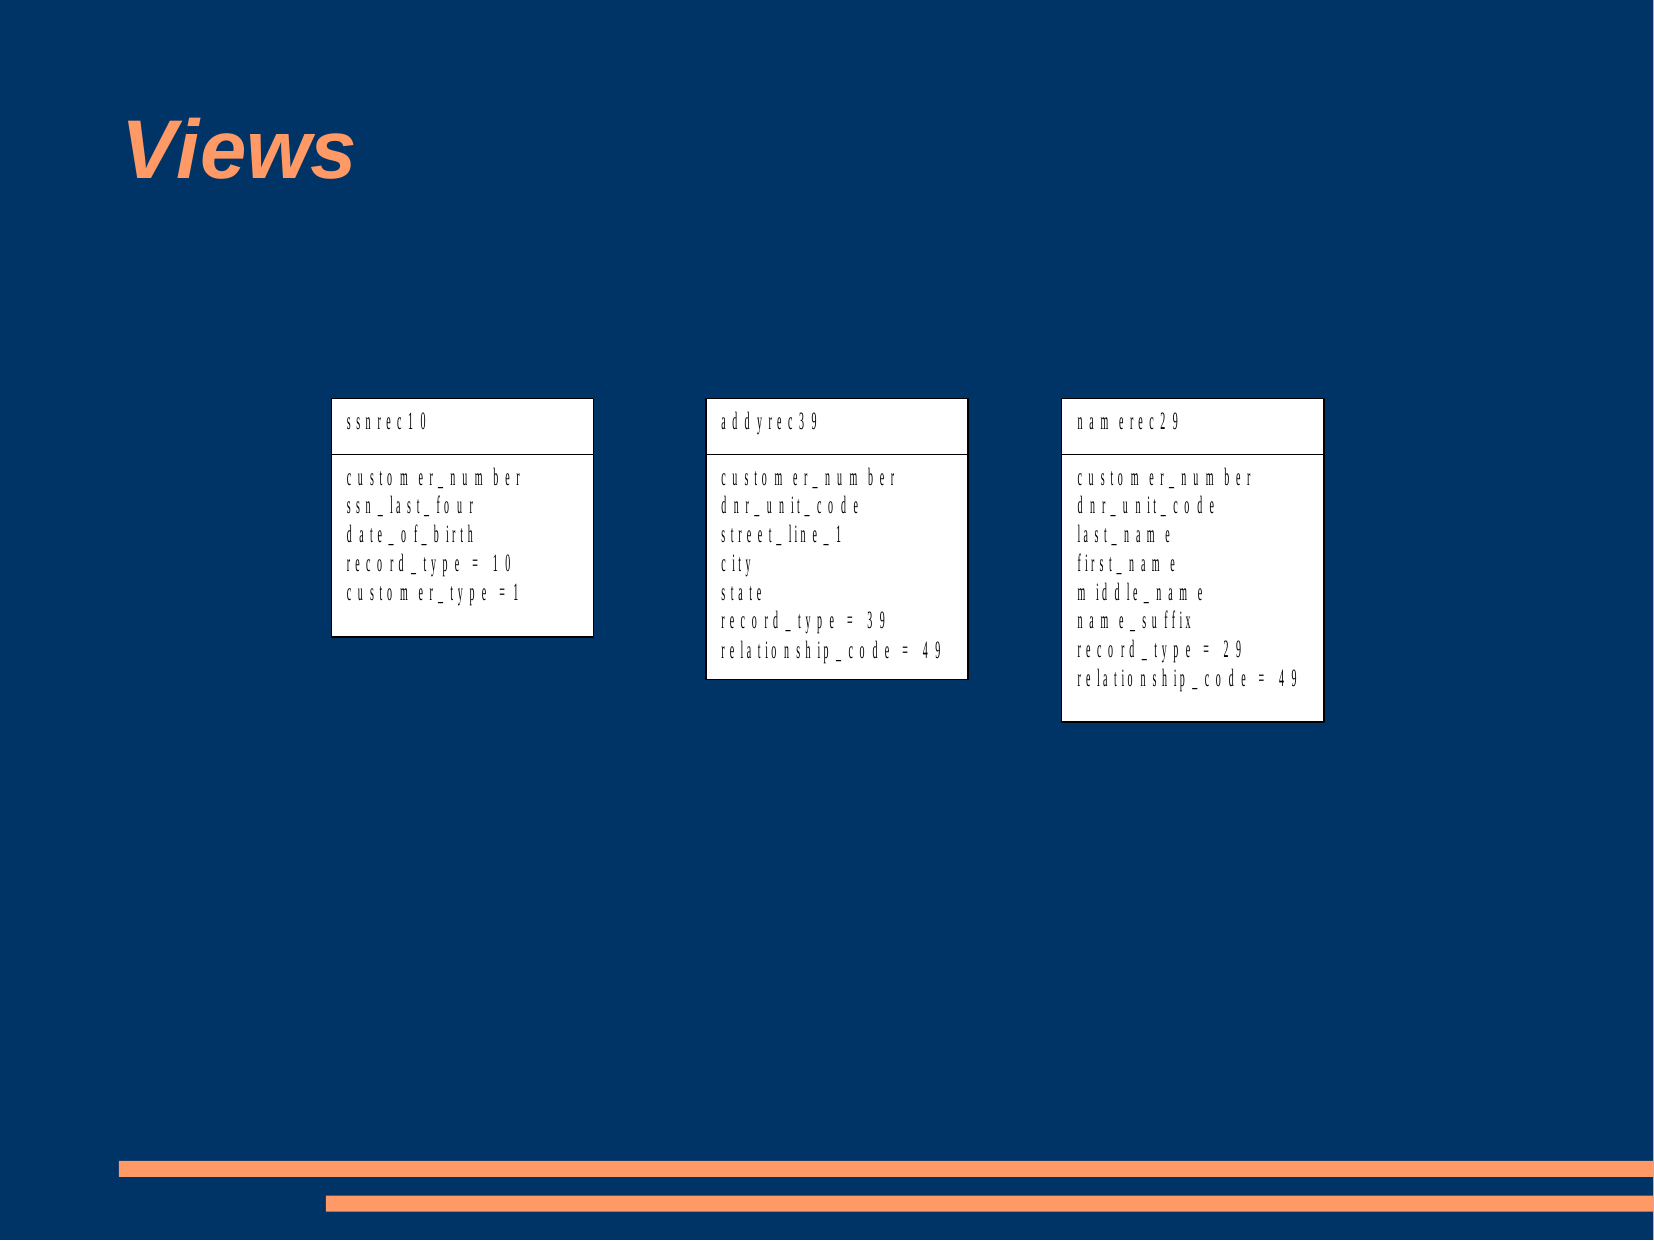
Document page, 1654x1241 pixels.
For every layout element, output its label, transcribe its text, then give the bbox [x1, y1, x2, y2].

title Views [121, 46, 1534, 254]
picture [330, 397, 1327, 723]
